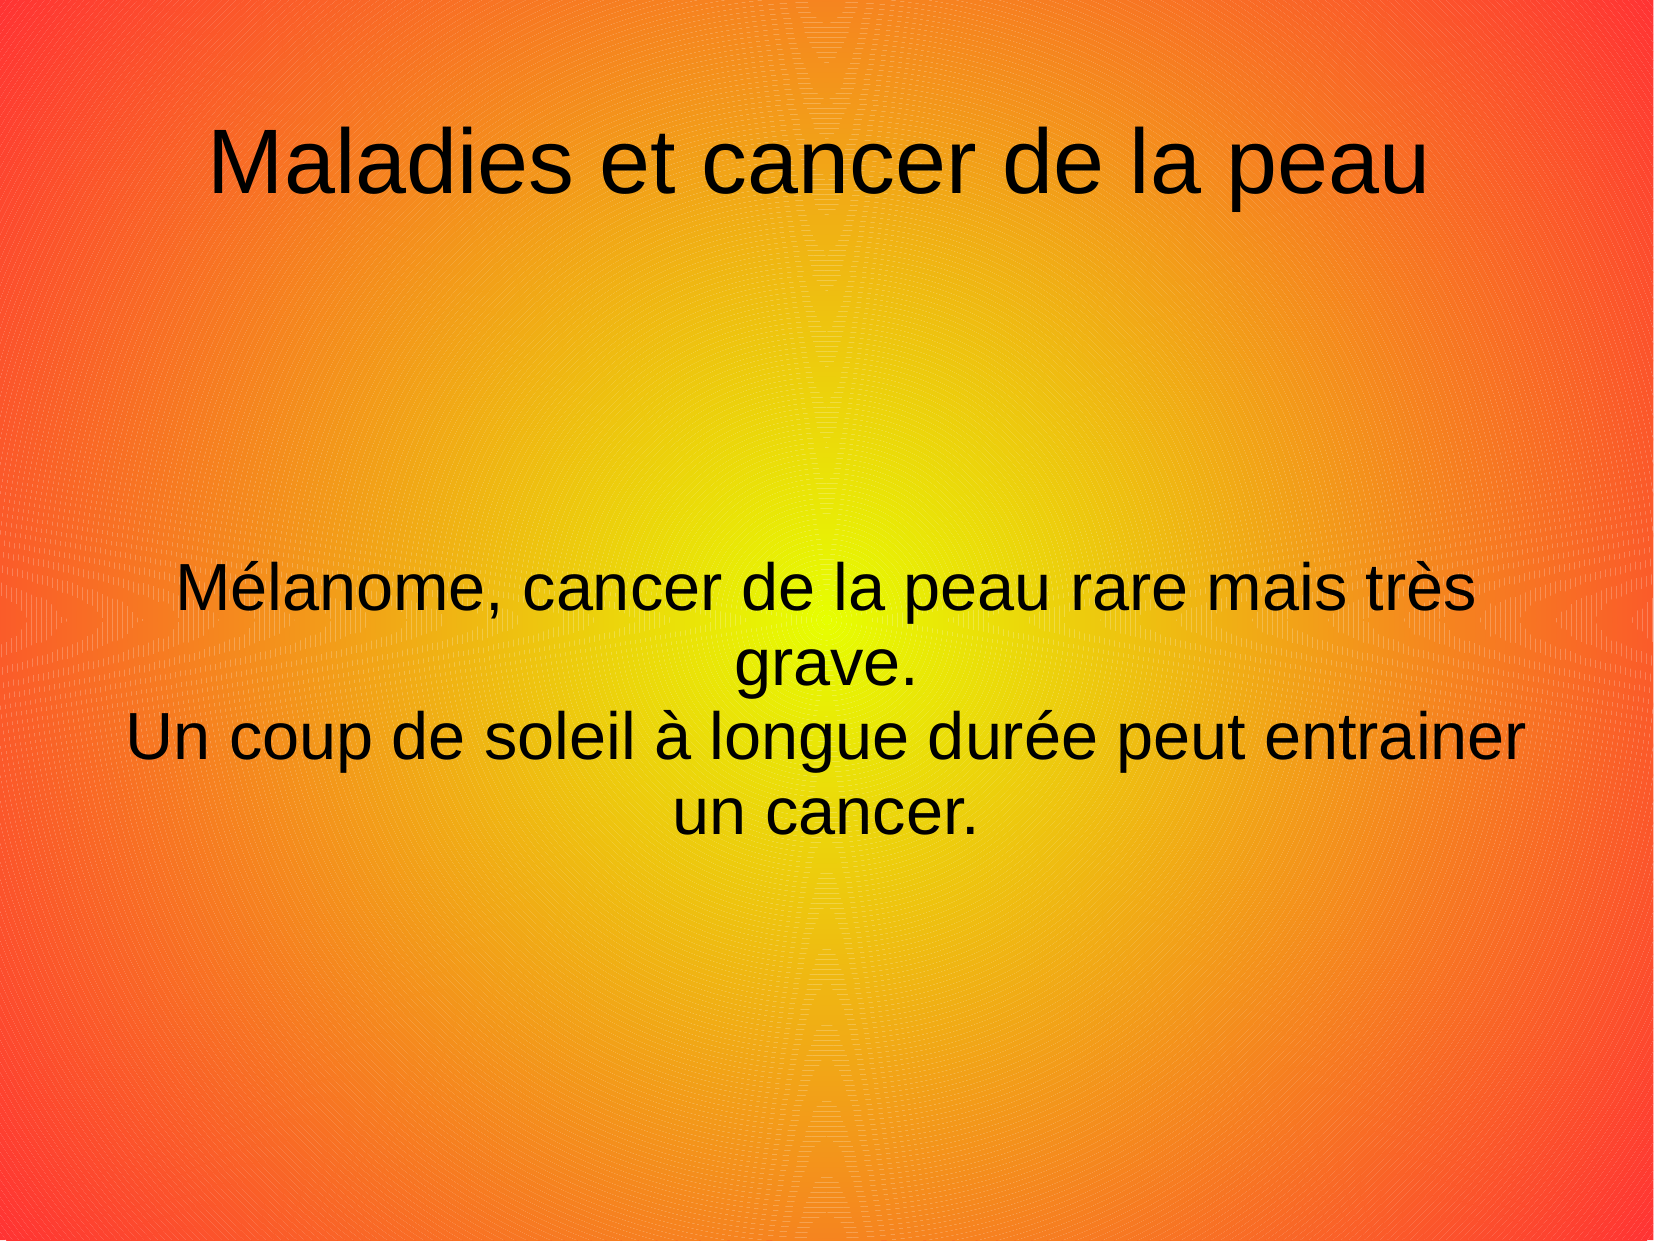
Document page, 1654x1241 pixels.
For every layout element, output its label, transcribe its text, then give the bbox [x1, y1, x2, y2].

title Maladies et cancer de la peau [88, 58, 1577, 266]
subtitle Mélanome, cancer de la peau rare mais très grave. Un coup de soleil à longue durée peut entrainer un cancer. [82, 290, 1571, 1109]
